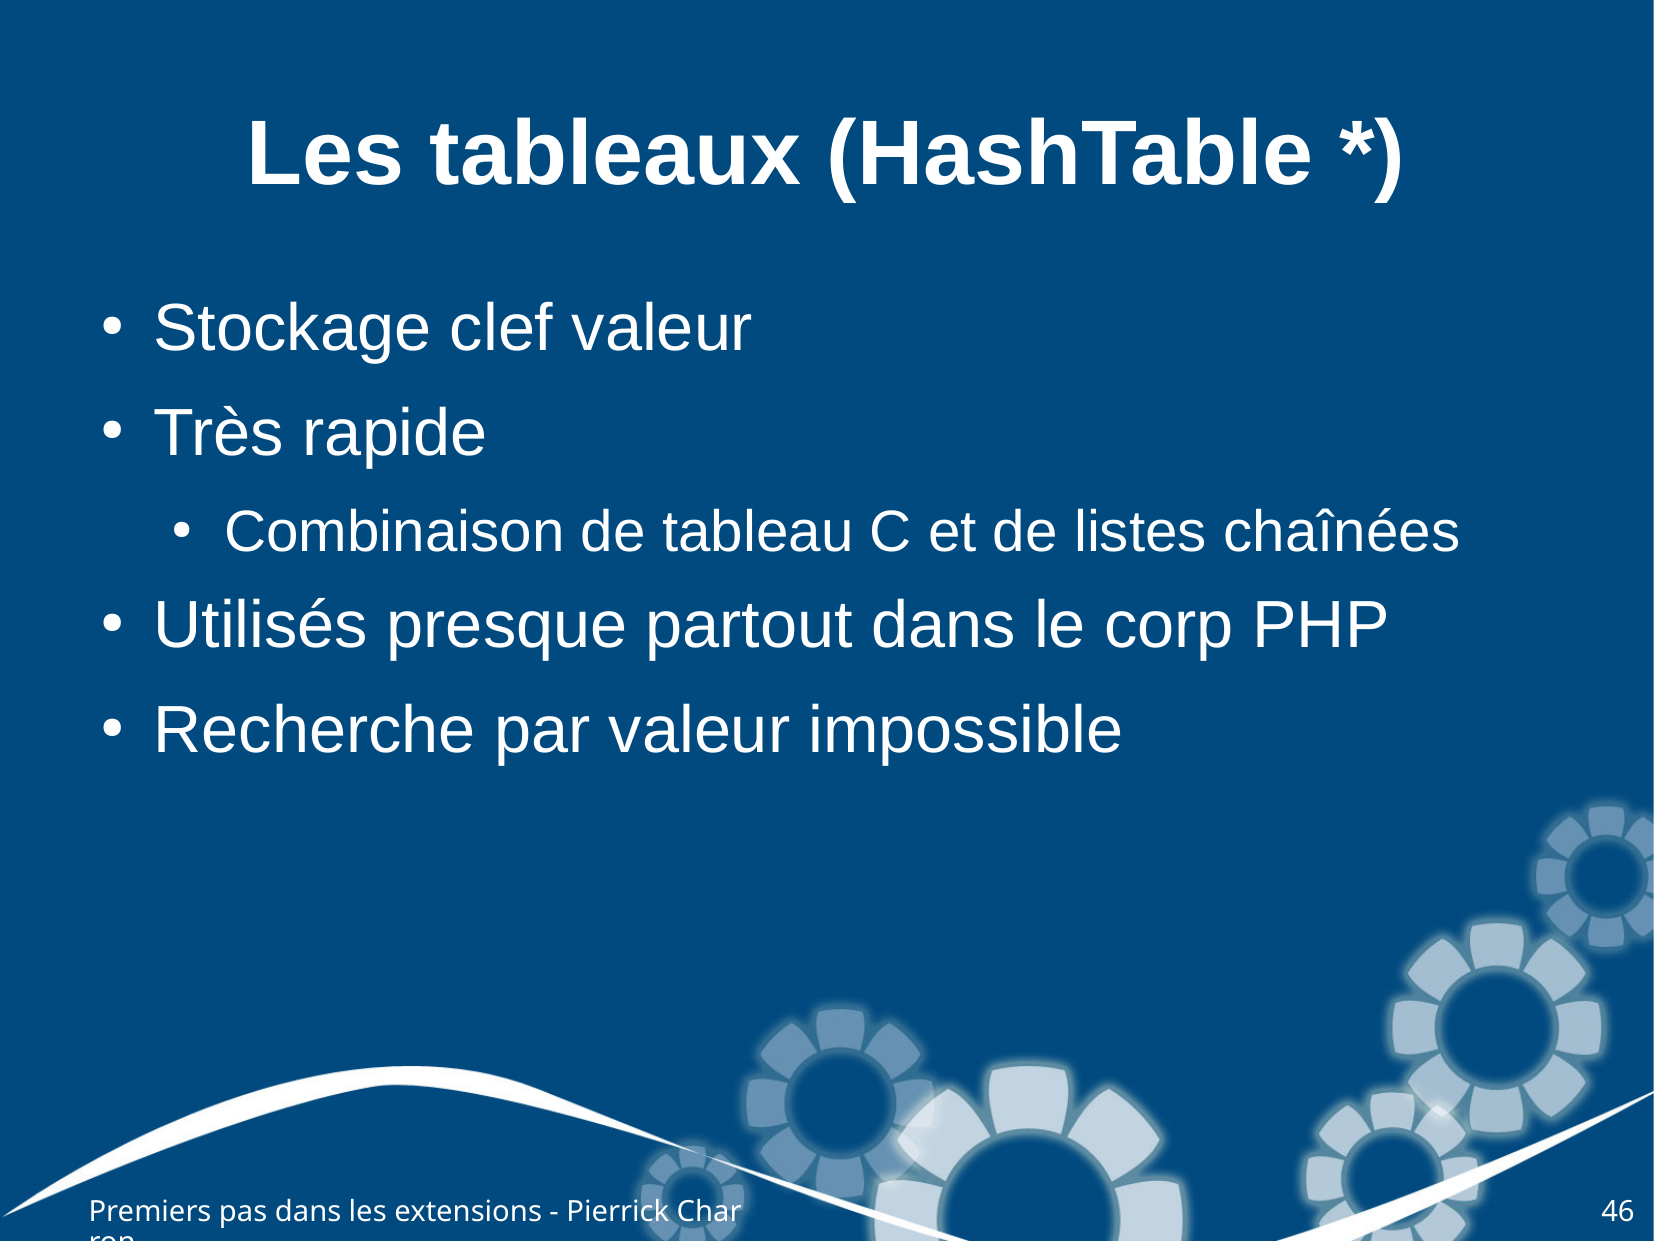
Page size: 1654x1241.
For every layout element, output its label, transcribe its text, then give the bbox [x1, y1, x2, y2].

list Stockage clef valeur Très rapide Combinaison de tableau C et de listes chaînées Utilisés presque partout dans le corp PHP Recherche par valeur impossible [82, 290, 1571, 1109]
title Les tableaux (HashTable *) [82, 56, 1571, 250]
picture [0, 0, 1654, 1241]
